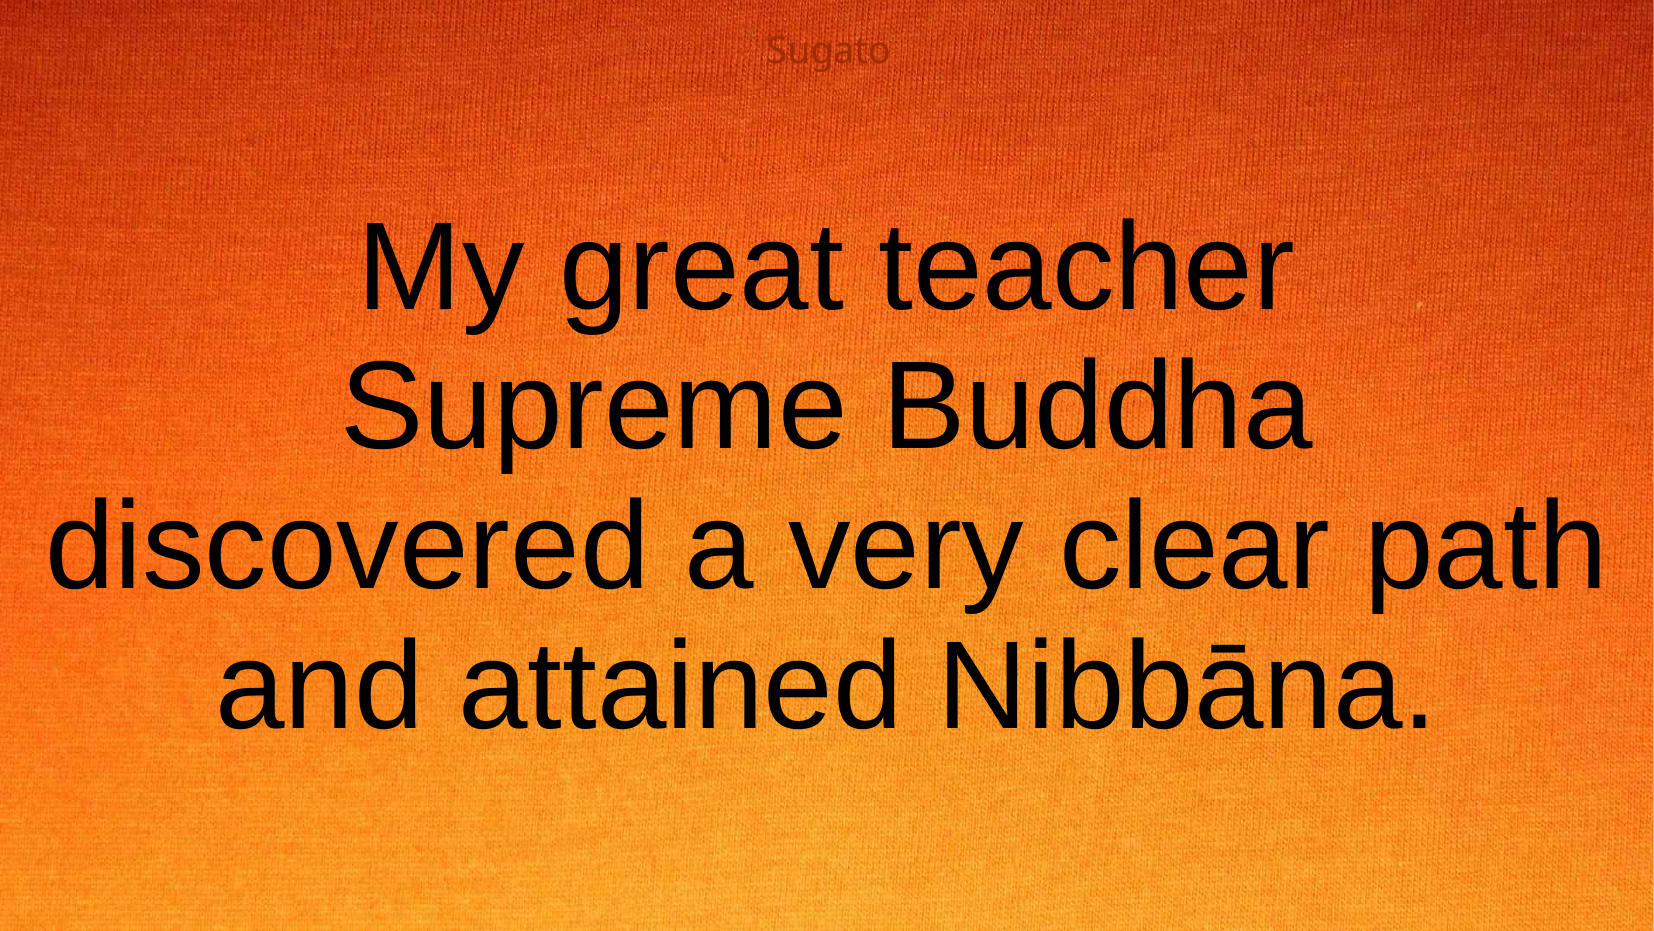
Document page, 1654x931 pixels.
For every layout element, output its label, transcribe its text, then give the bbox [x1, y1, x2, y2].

picture [0, 0, 1654, 931]
text_box Sugato [1, 16, 1654, 77]
subtitle My great teacher Supreme Buddha discovered a very clear path and attained Nibbāna. [1, 114, 1653, 837]
